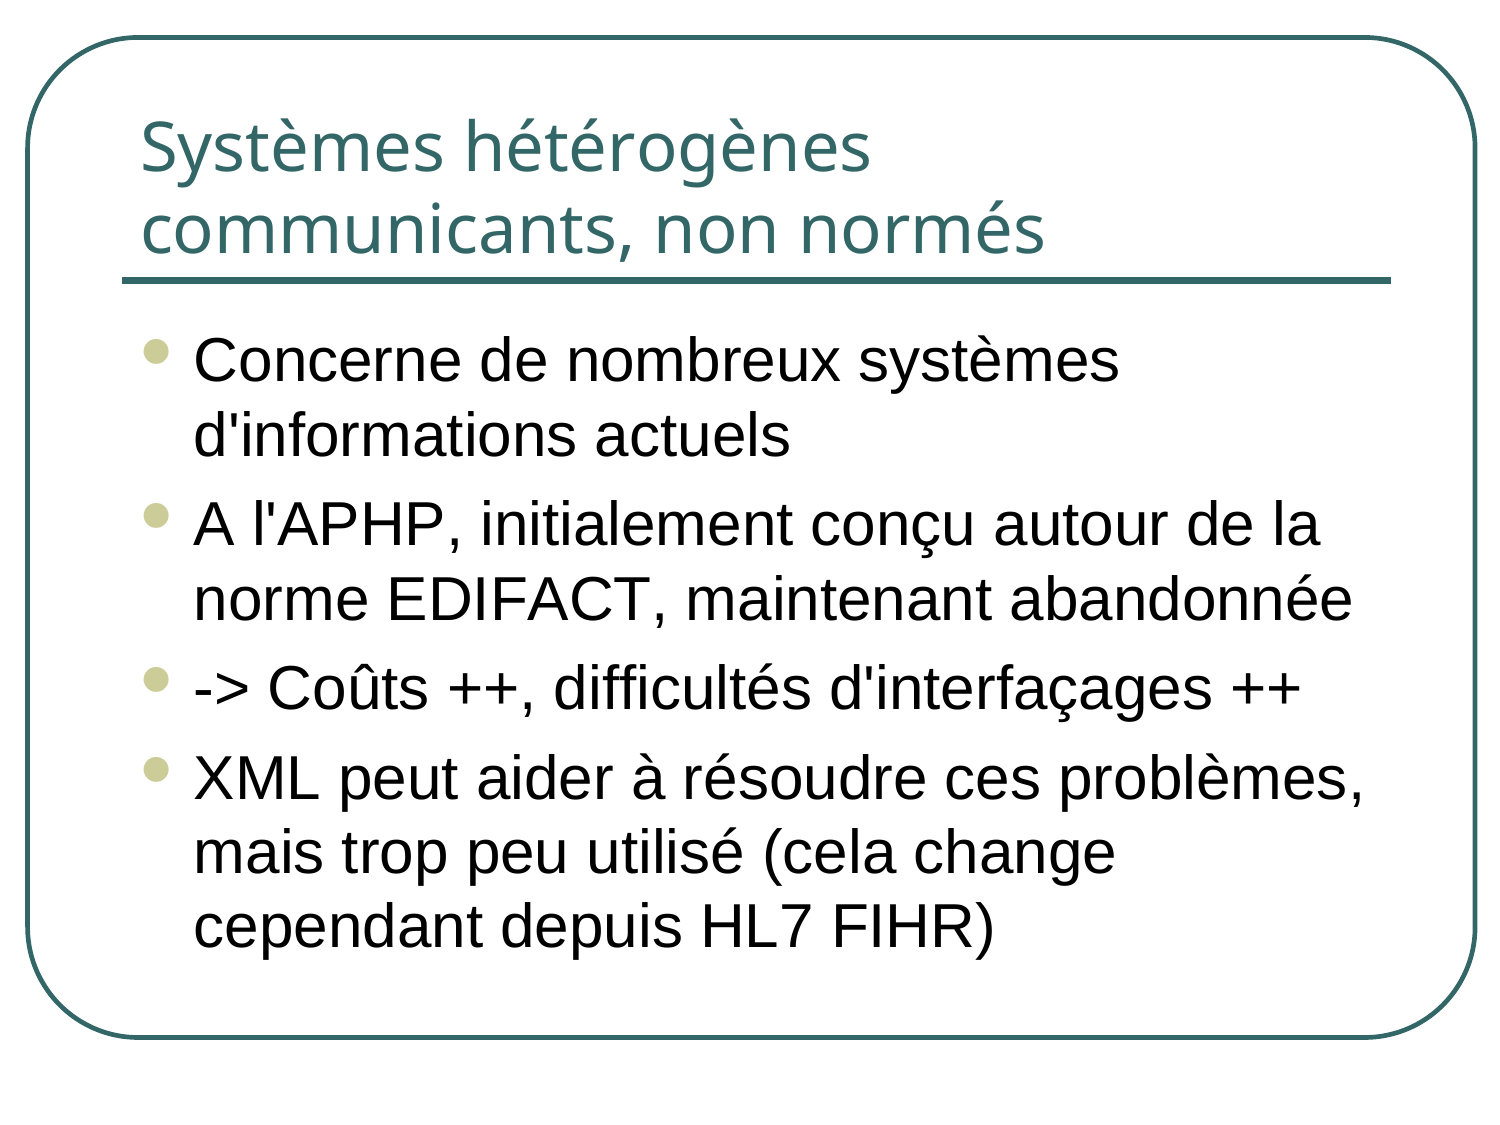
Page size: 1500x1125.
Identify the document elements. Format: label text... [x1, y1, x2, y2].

list Concerne de nombreux systèmes d'informations actuels A l'APHP, initialement conçu autour de la norme EDIFACT, maintenant abandonnée -> Coûts ++, difficultés d'interfaçages ++ XML peut aider à résoudre ces problèmes, mais trop peu utilisé (cela change cependant depuis HL7 FIHR) [125, 312, 1388, 976]
title Systèmes hétérogènes communicants, non normés [125, 87, 1388, 275]
